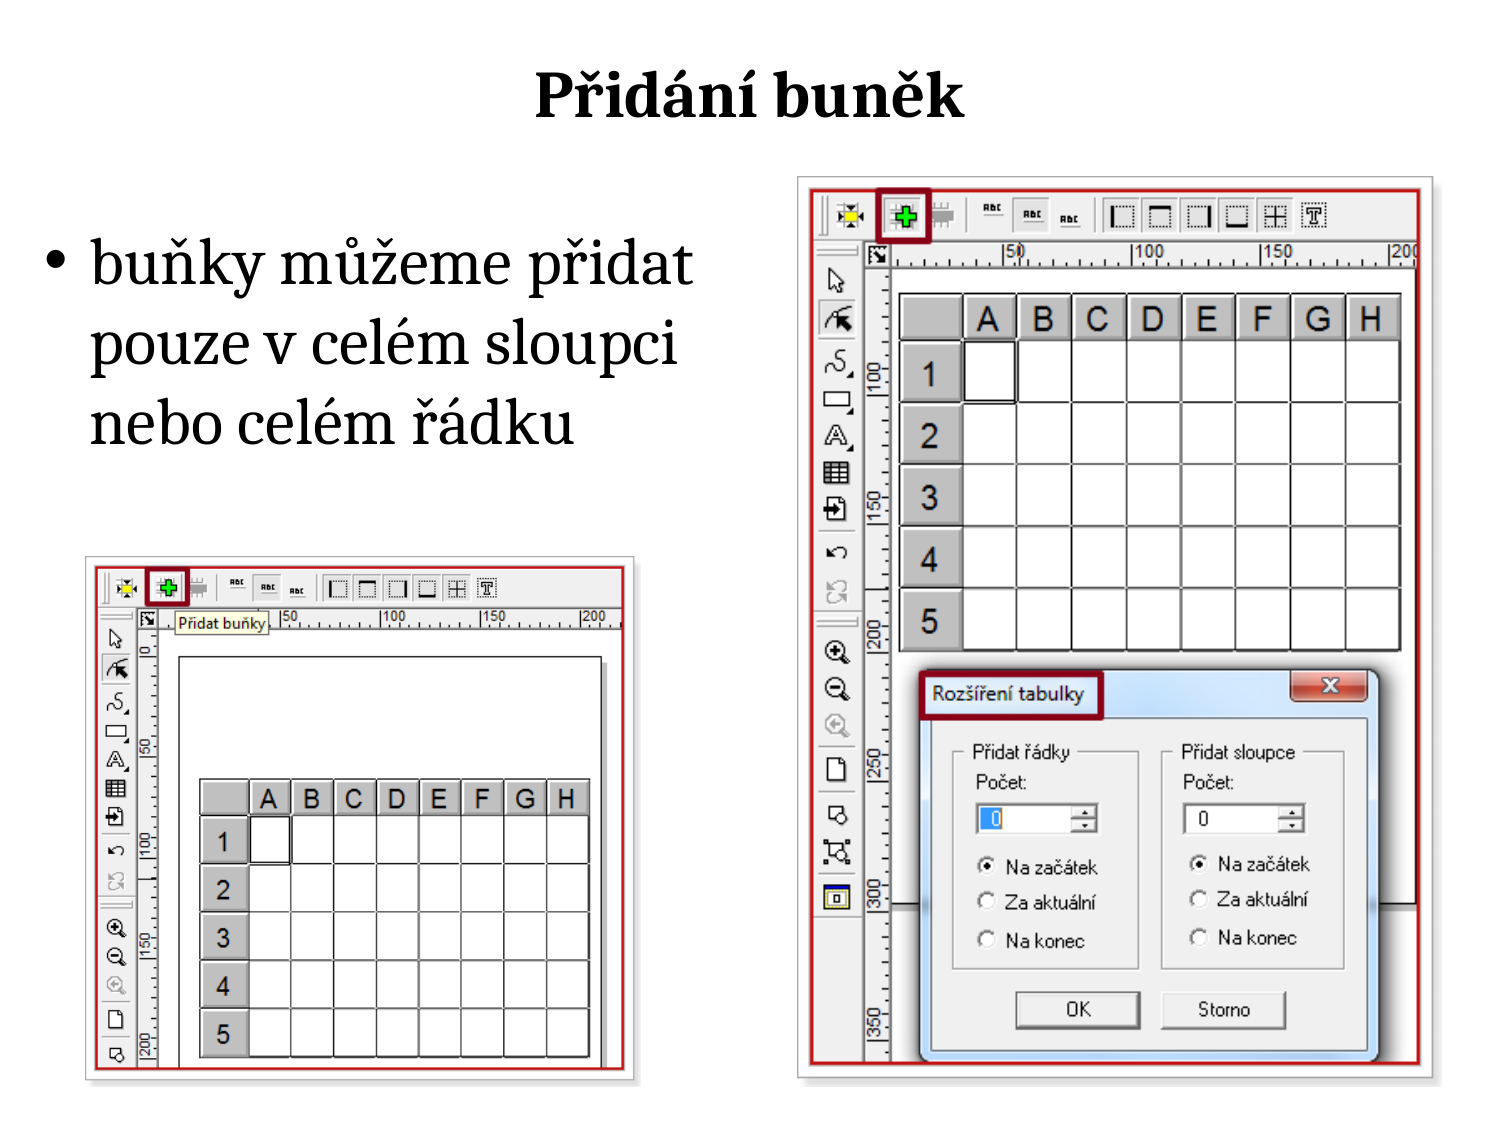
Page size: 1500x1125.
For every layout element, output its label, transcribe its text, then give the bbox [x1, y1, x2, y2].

text_box Přidání buněk [0, 42, 1500, 139]
picture [797, 176, 1442, 1087]
text_box buňky můžeme přidat pouze v celém sloupci nebo celém řádku [0, 210, 798, 546]
picture [85, 556, 641, 1087]
